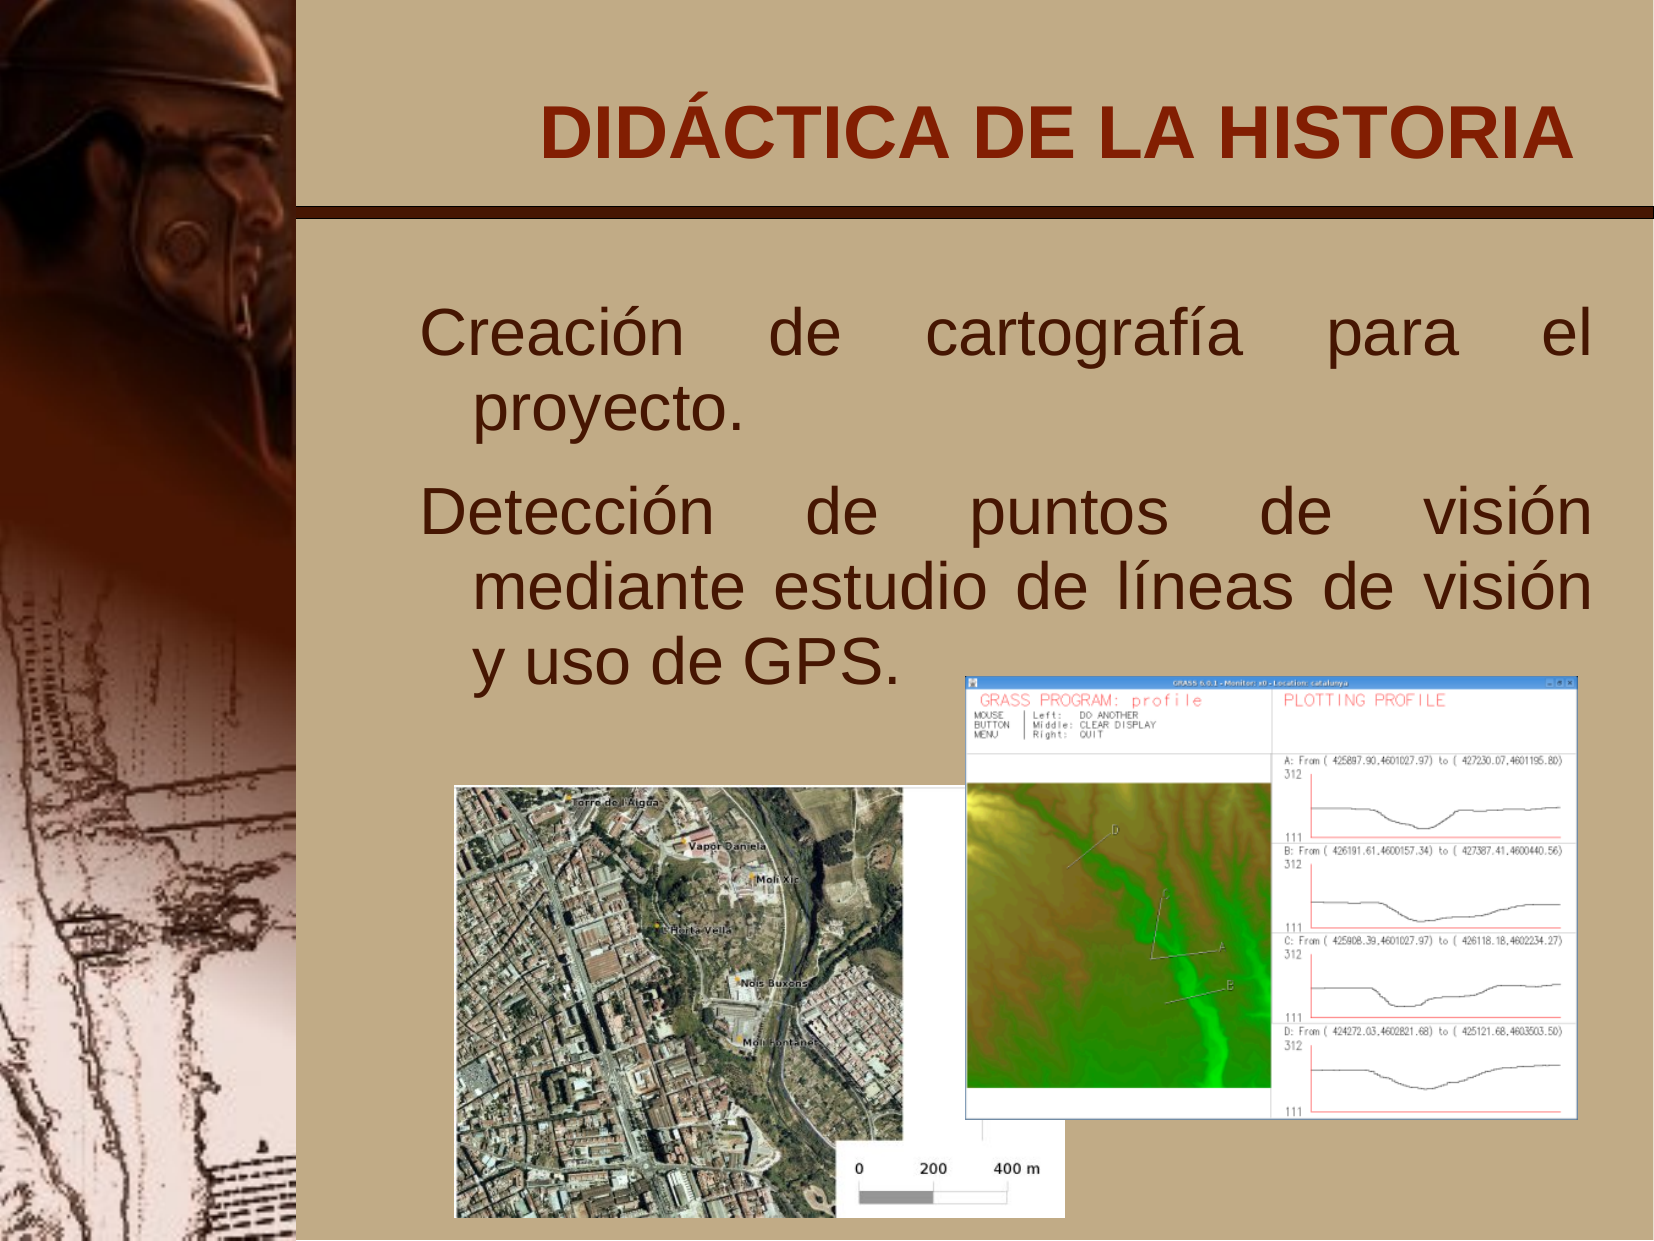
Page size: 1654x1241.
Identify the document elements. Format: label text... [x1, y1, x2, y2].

picture [454, 676, 1578, 1218]
title DIDÁCTICA DE LA HISTORIA [88, 36, 1577, 230]
list Creación de cartografía para el proyecto. Detección de puntos de visión mediante estudio de líneas de visión y uso de GPS. [401, 295, 1595, 1182]
picture [0, 0, 296, 1241]
